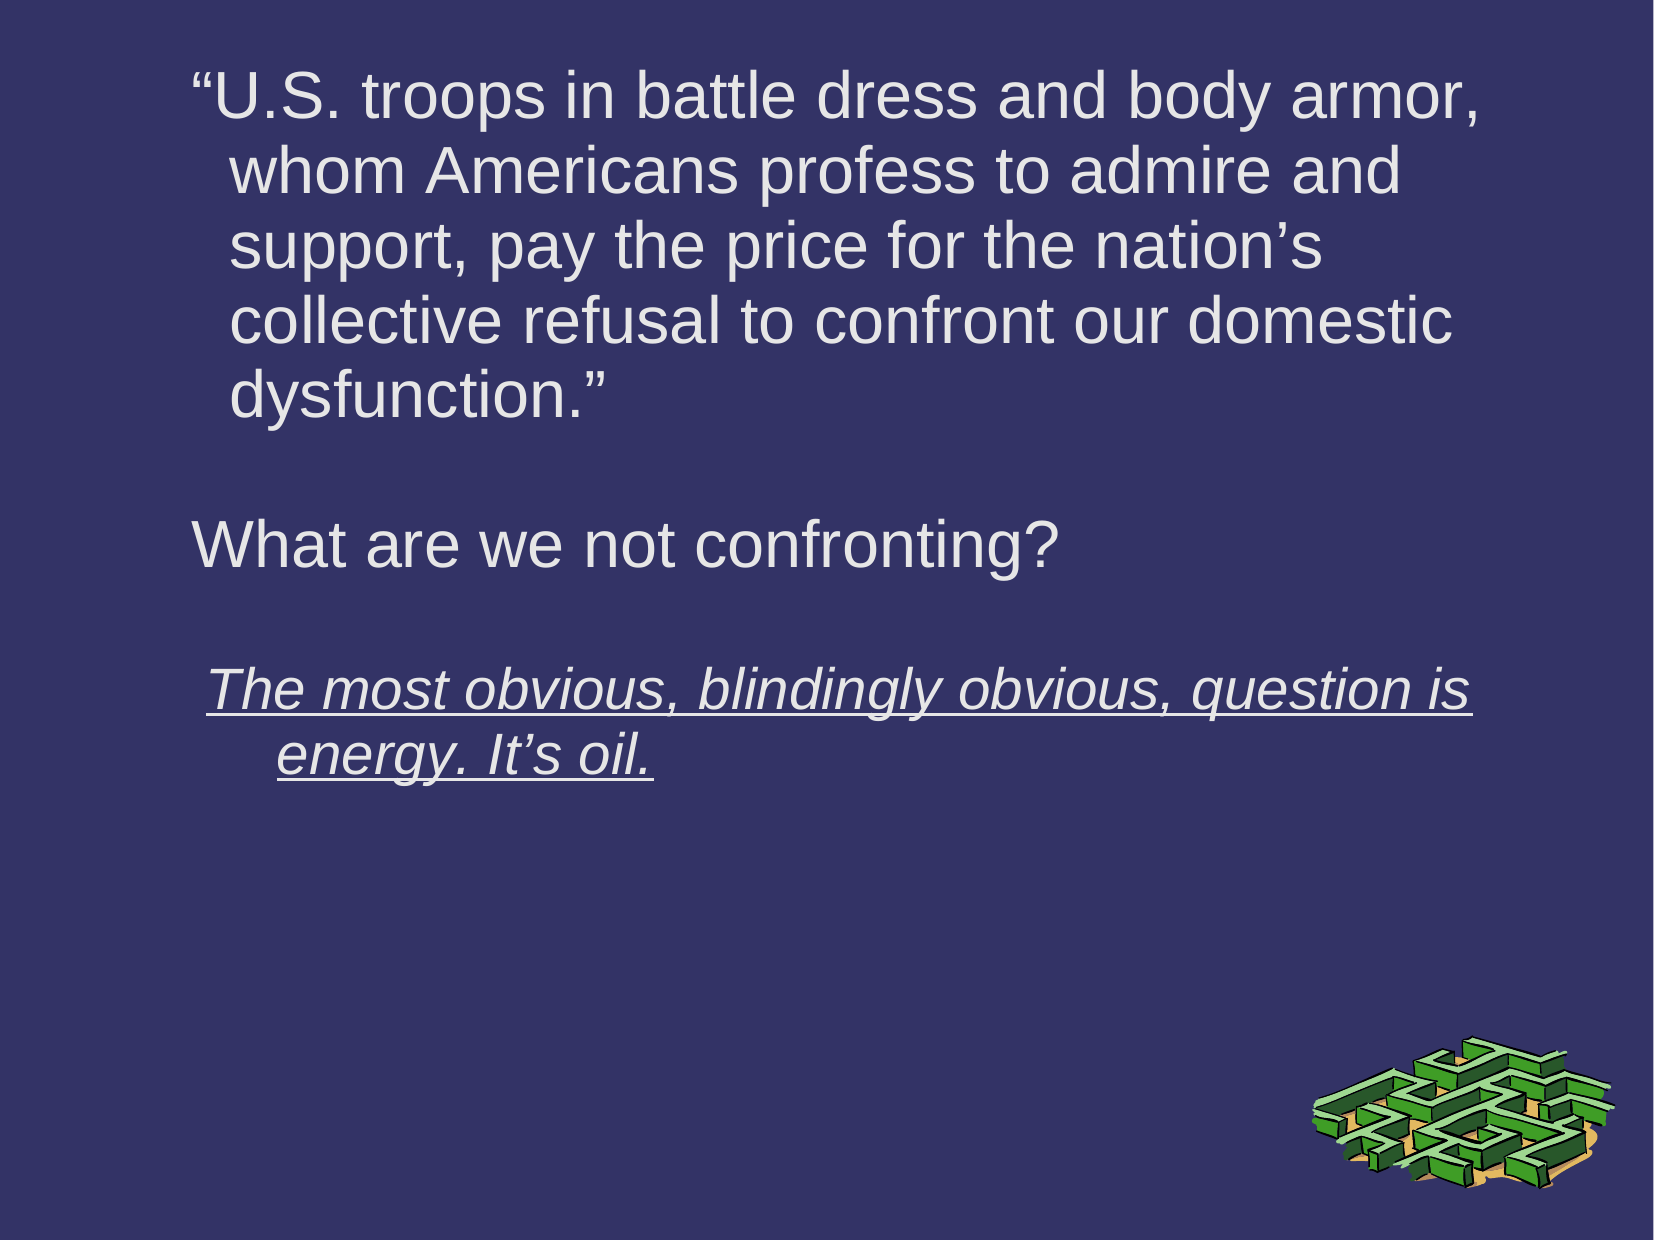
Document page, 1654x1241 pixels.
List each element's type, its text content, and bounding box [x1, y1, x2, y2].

list “U.S. troops in battle dress and body armor, whom Americans profess to admire and support, pay the price for the nation’s collective refusal to confront our domestic dysfunction.” What are we not confronting? The most obvious, blindingly obvious, question is energy. It’s oil. [146, 58, 1538, 826]
